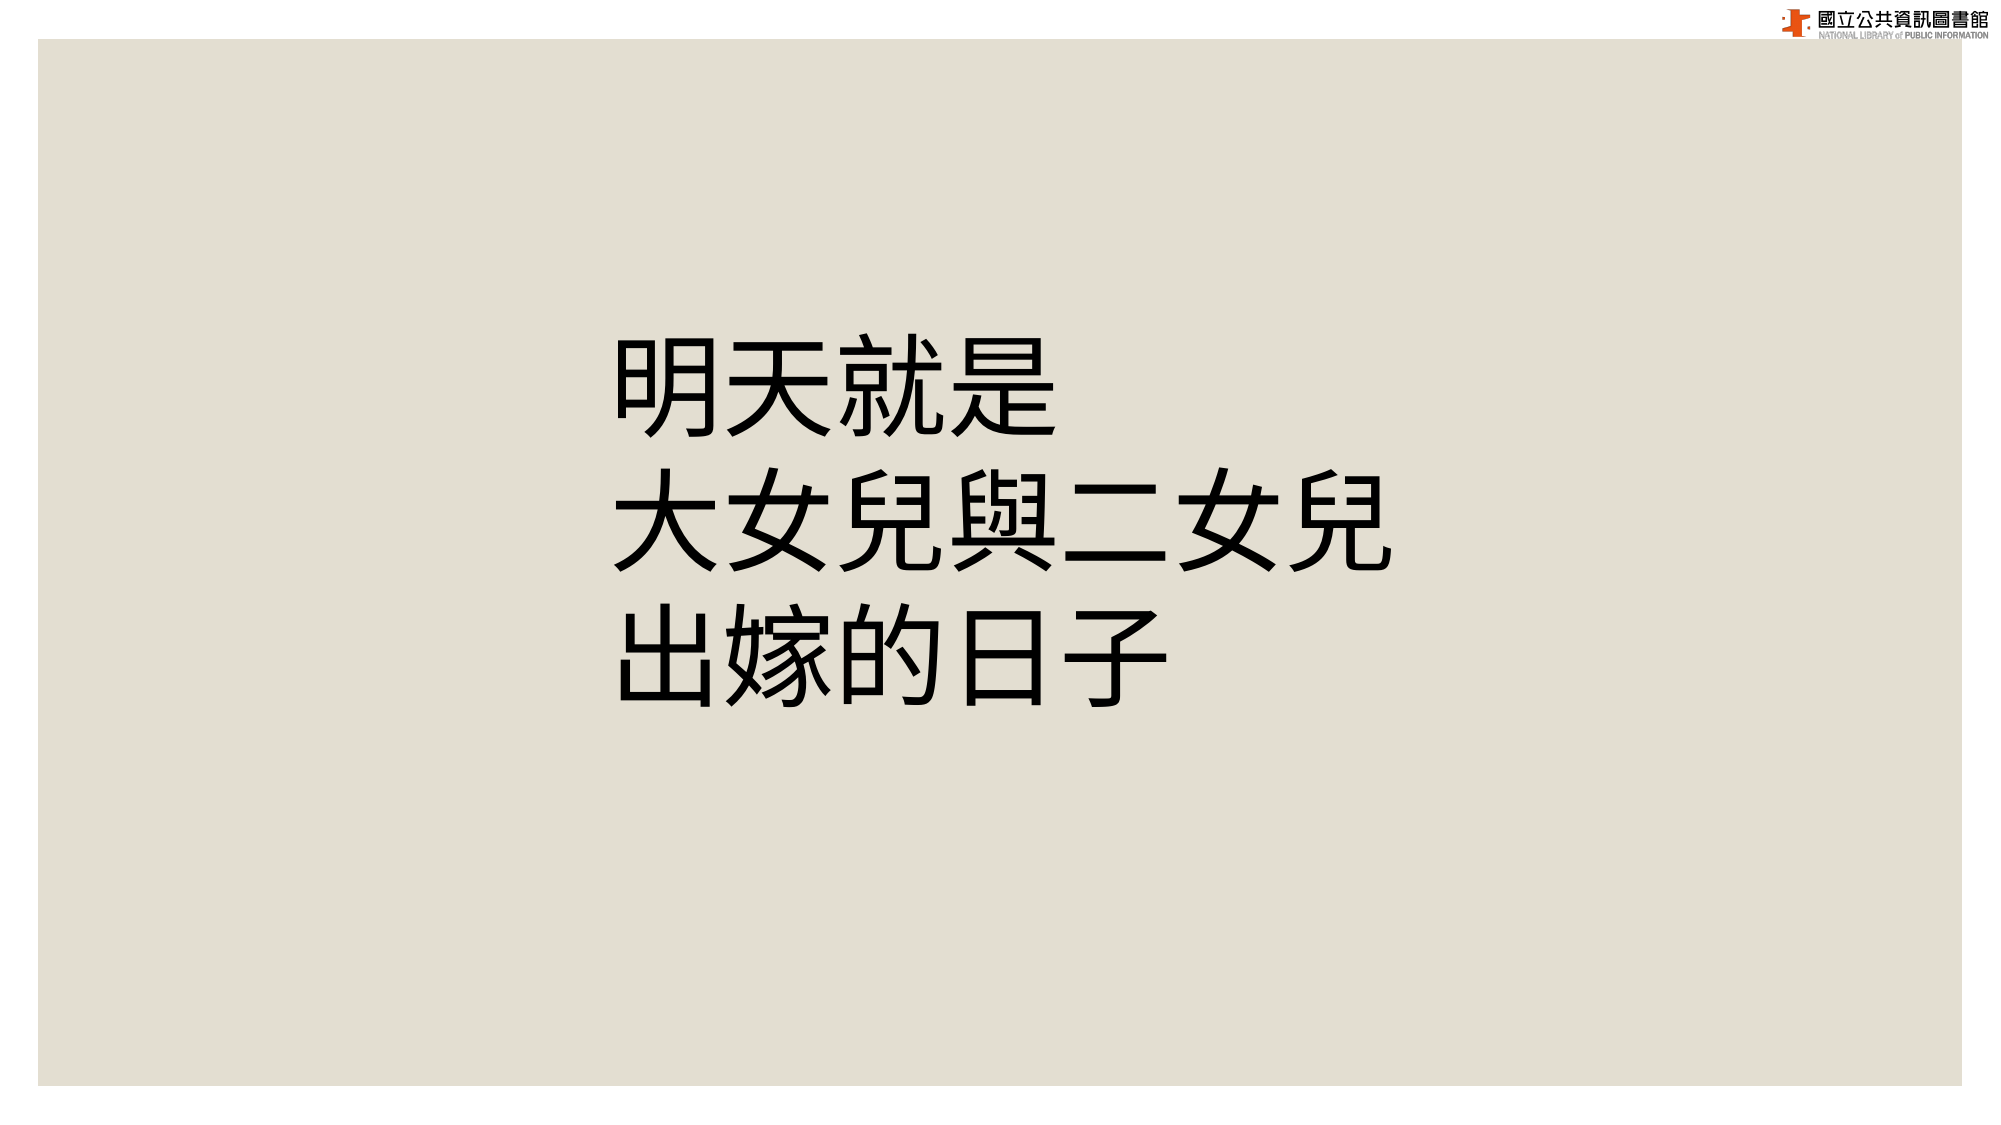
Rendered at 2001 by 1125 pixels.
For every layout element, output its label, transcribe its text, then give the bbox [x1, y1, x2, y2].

text_box 明天就是 大女兒與二女兒 出嫁的日子 [594, 308, 1421, 855]
